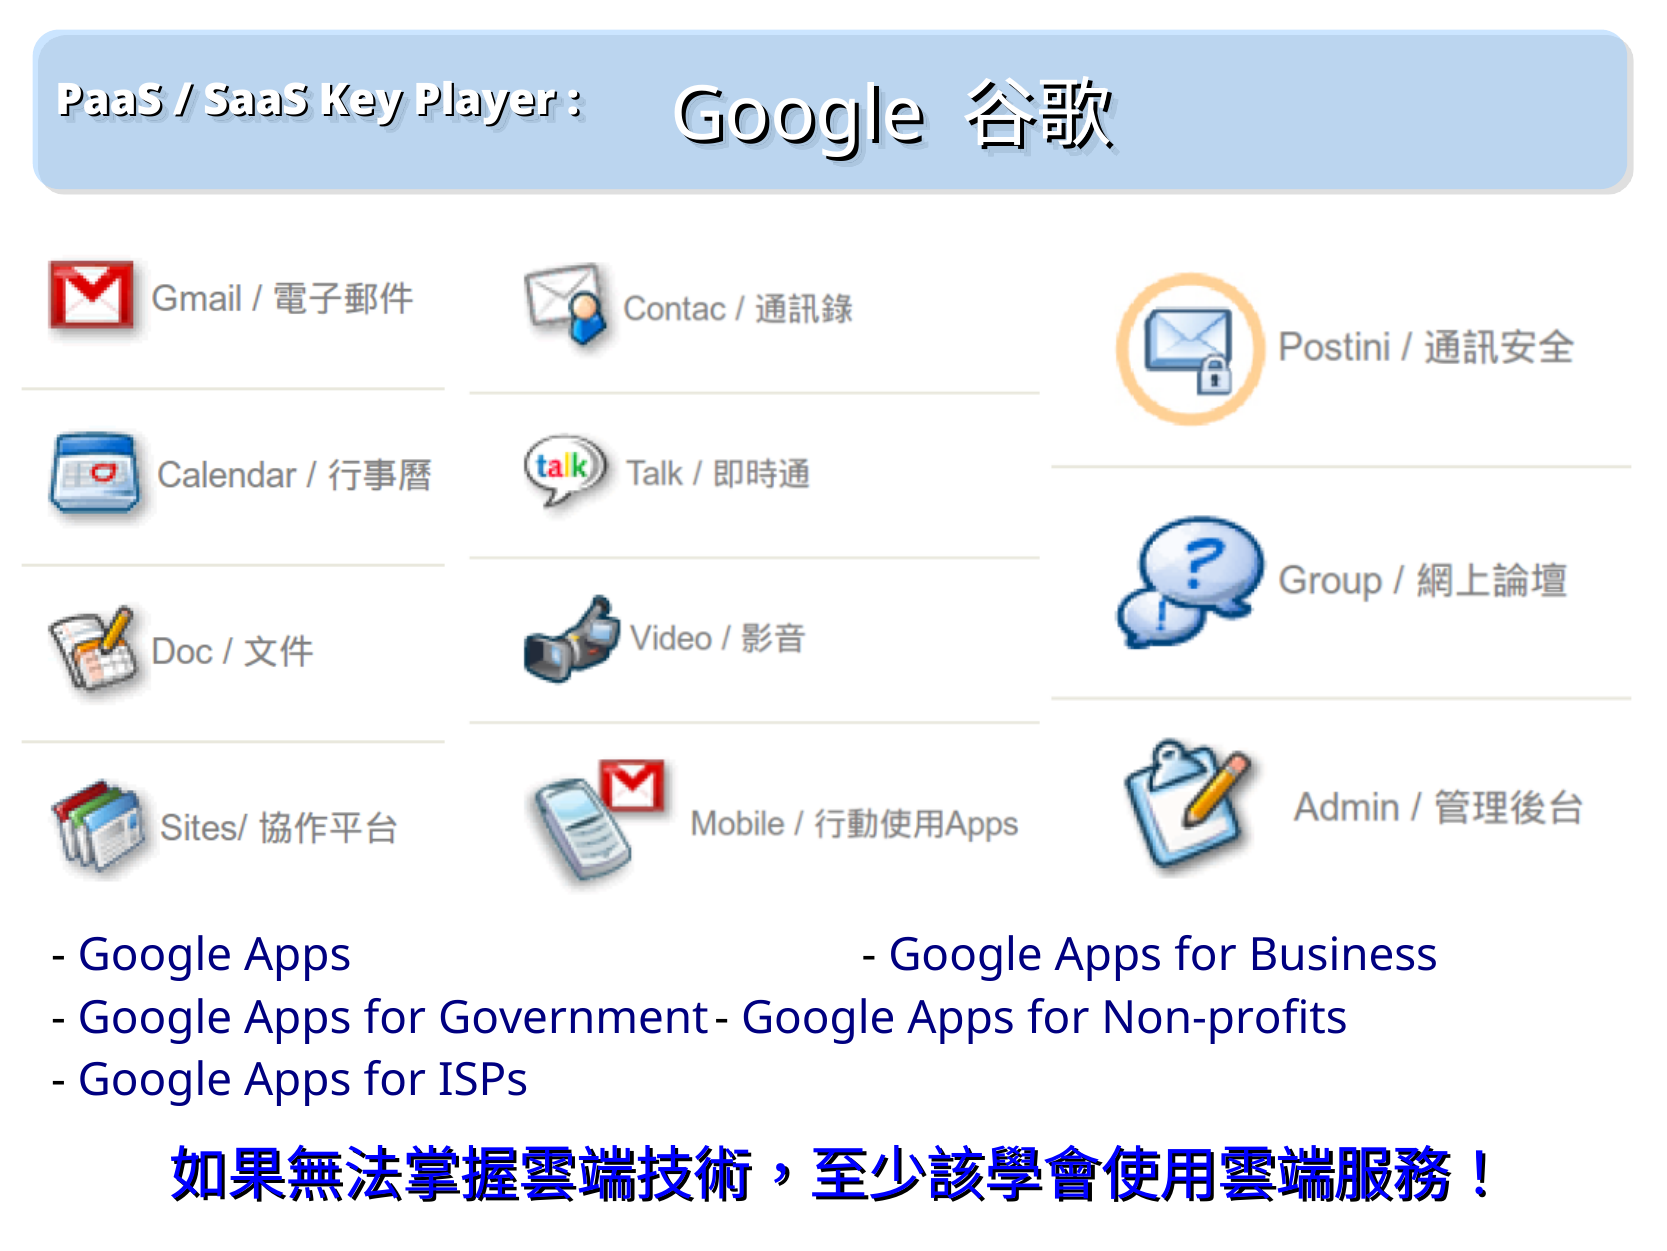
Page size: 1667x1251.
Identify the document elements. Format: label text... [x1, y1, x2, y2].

text_box [383, 236, 1270, 312]
text_box PaaS / SaaS Key Player : Google 谷歌 [32, 29, 1628, 190]
text_box - Google Apps - Google Apps for Business - Google Apps for Government - Google Apps for Non-profits - Google Apps for ISPs 如果無法掌握雲端技術，至少該學會使用雲端服務！ [36, 917, 1642, 1191]
picture [21, 214, 1632, 917]
